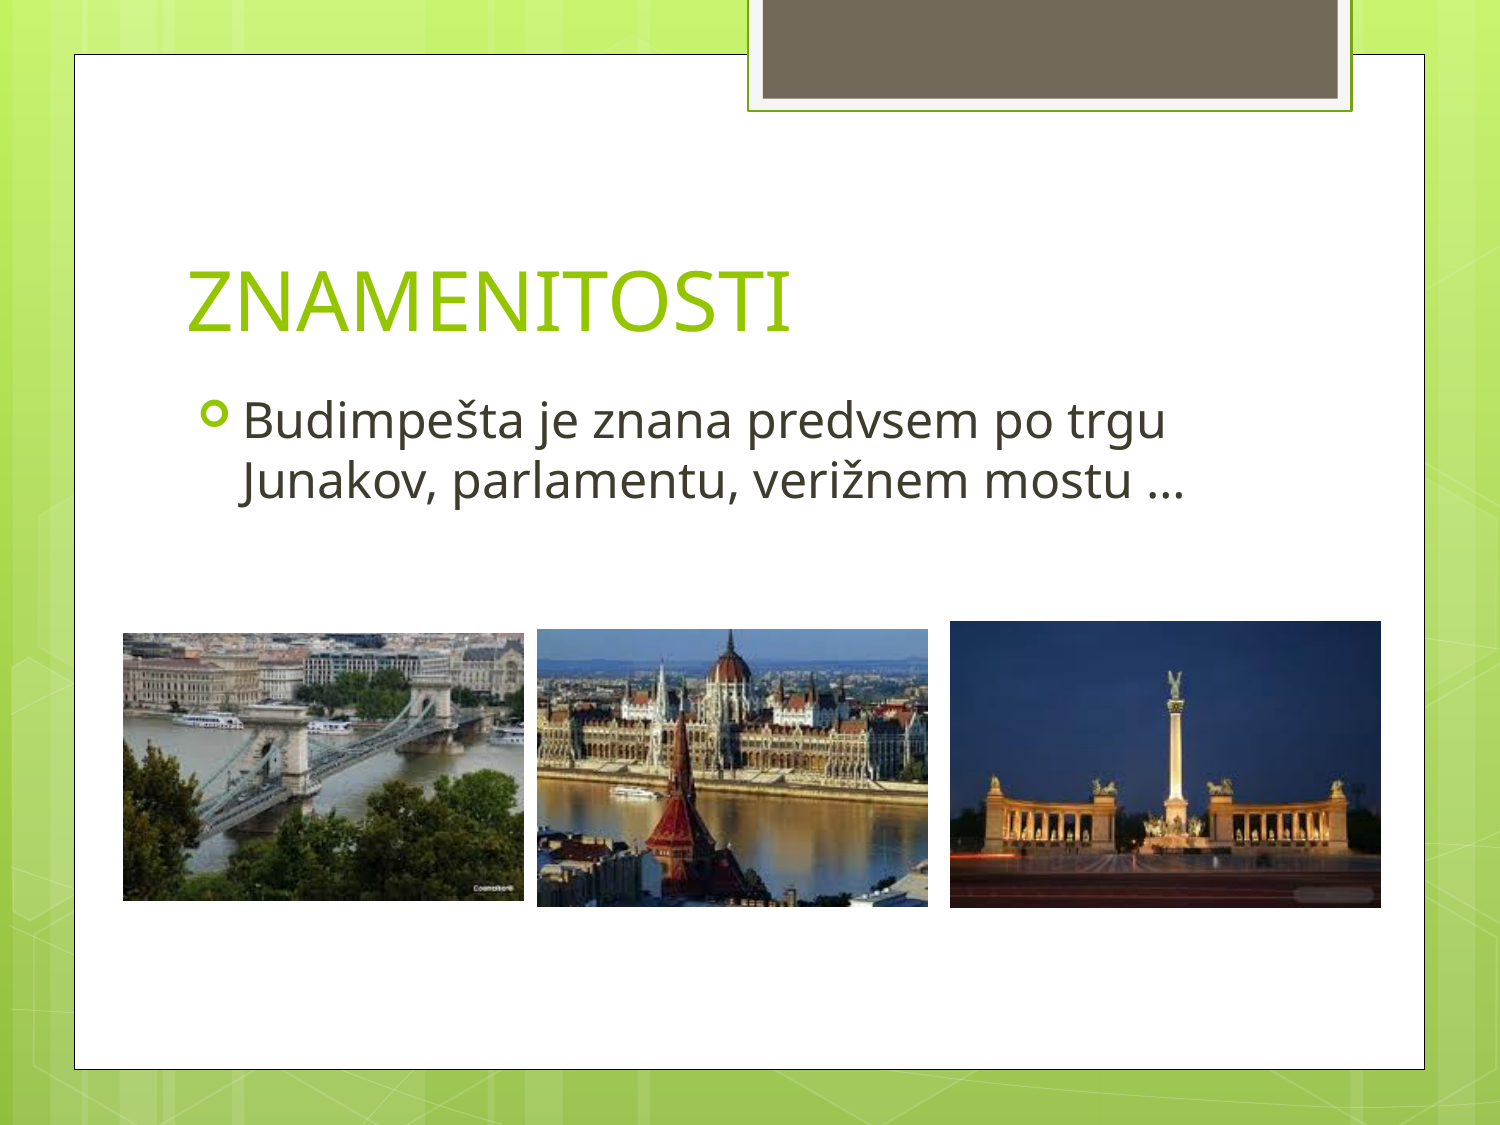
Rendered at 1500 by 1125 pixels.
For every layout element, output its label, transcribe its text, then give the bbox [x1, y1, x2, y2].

picture [950, 621, 1381, 908]
title ZNAMENITOSTI [171, 168, 1324, 356]
picture [537, 629, 928, 907]
list Budimpešta je znana predvsem po trgu Junakov, parlamentu, verižnem mostu … [171, 381, 1283, 957]
picture [123, 633, 524, 901]
